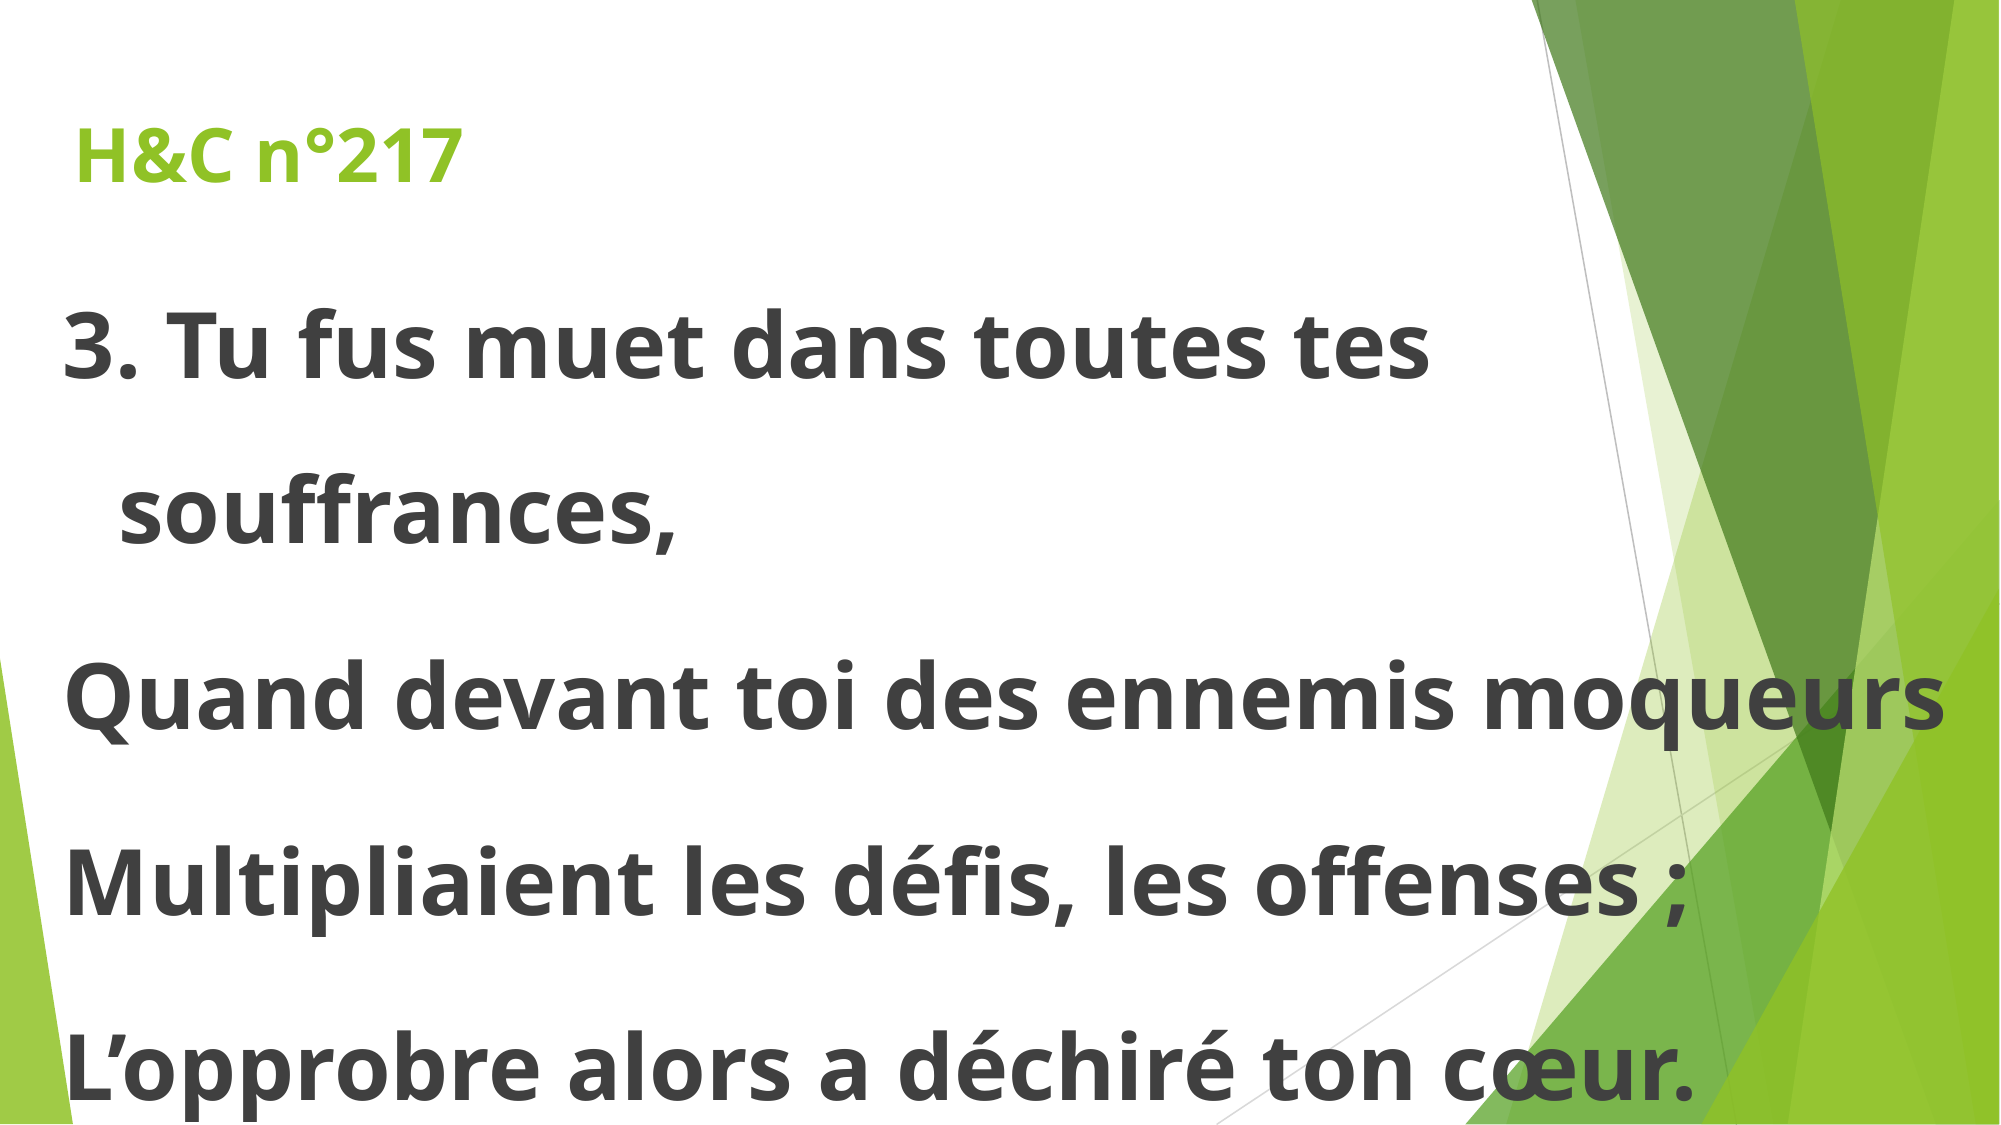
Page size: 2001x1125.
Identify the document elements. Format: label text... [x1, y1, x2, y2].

text_box 3. Tu fus muet dans toutes tes souffrances, Quand devant toi des ennemis moqueurs Multipliaient les défis, les offenses ; L’opprobre alors a déchiré ton cœur. [47, 224, 2001, 1063]
text_box H&C n°217 [59, 99, 1522, 224]
